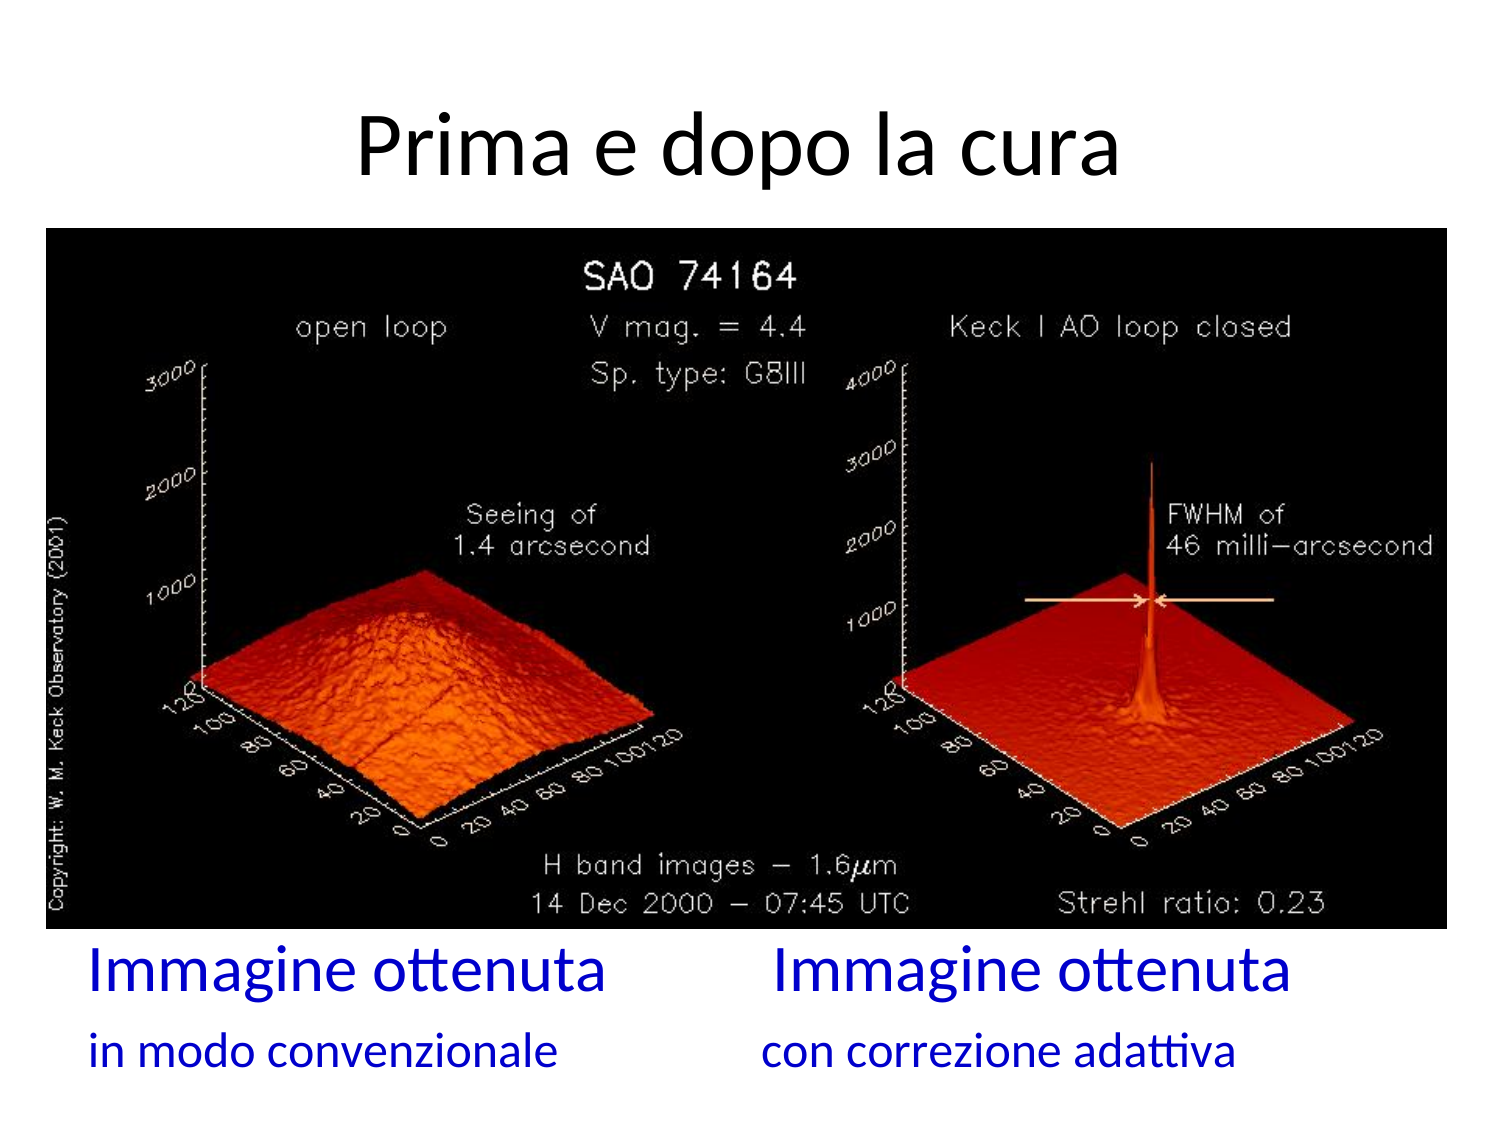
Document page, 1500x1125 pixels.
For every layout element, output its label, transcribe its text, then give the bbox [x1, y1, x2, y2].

text_box Prima e dopo la cura [75, 45, 1426, 233]
list Immagine ottenuta Immagine ottenuta in modo convenzionale con correzione adattiva [73, 929, 1424, 1106]
picture [46, 228, 1447, 929]
